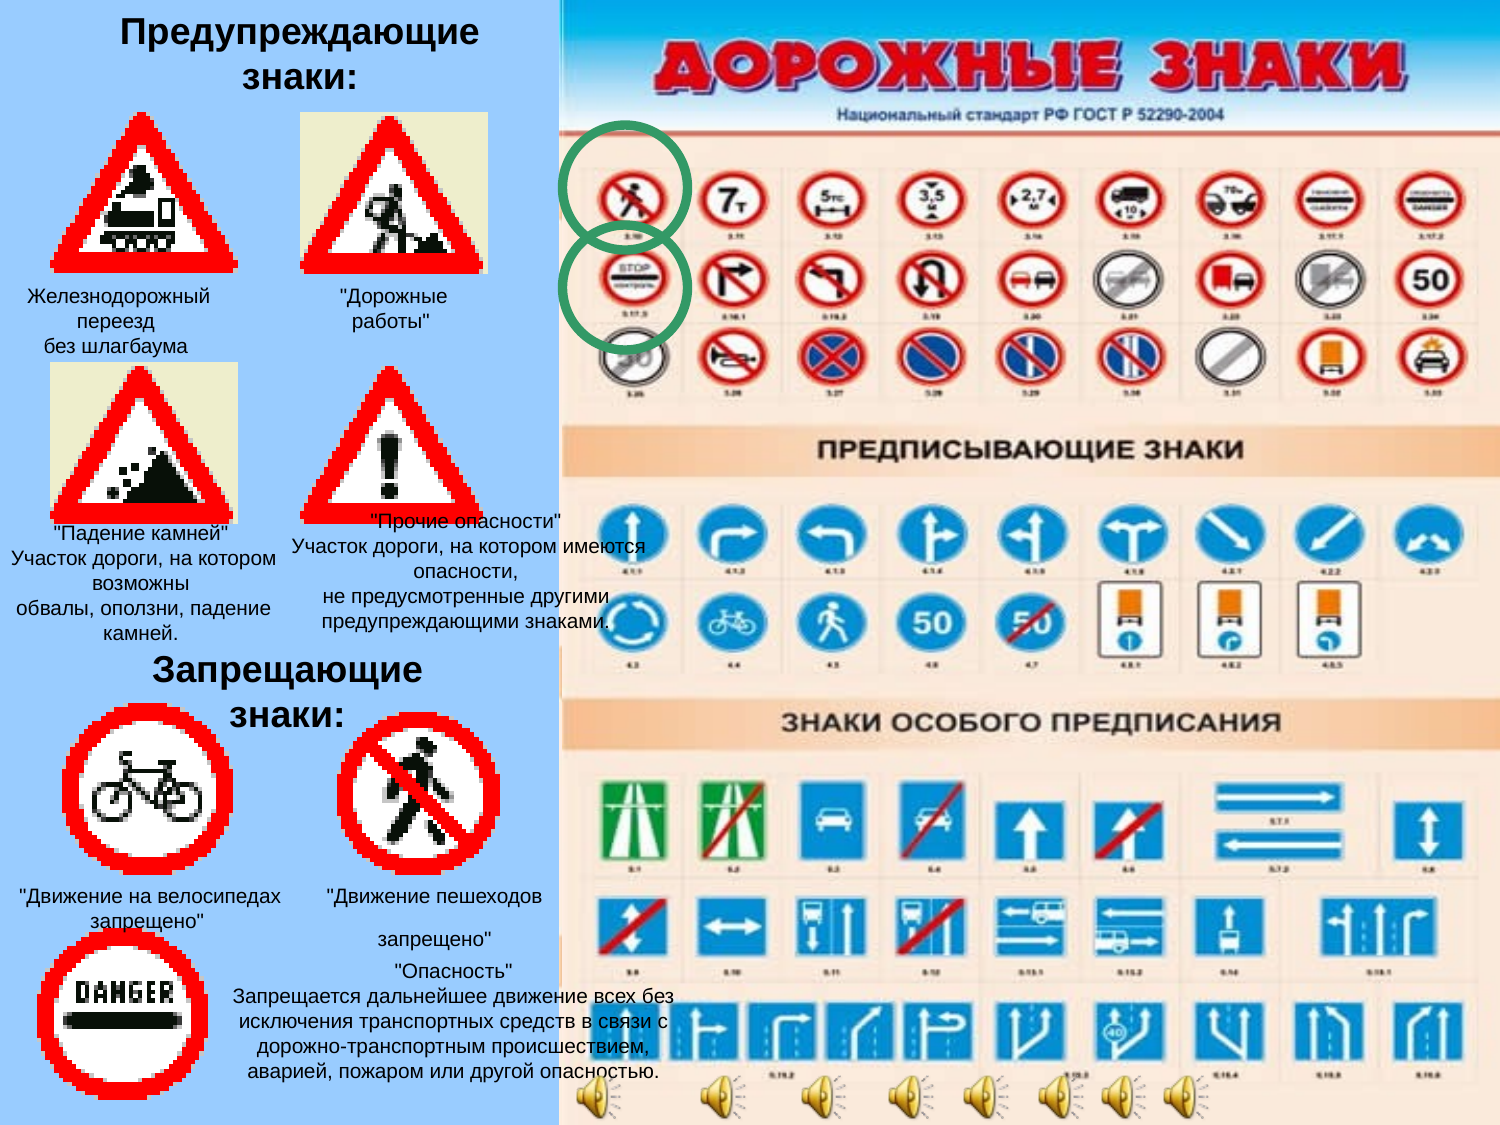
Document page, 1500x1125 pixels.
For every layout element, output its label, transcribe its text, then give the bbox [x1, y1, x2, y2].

picture [337, 712, 500, 875]
text_box "Опасность" Запрещается дальнейшее движение всех без исключения транспортных средств в связи с дорожно-транспортным происшествием, аварией, пожаром или другой опасностью. [212, 950, 700, 1090]
picture [300, 112, 488, 274]
text_box Железнодорожный переезд без шлагбаума [0, 275, 238, 365]
text_box "Падение камней" Участок дороги, на котором возможны обвалы, оползни, падение камней. [0, 512, 325, 653]
text_box "Дорожные работы" [300, 274, 488, 340]
text_box Запрещающие знаки: [75, 640, 500, 743]
text_box "Прочие опасности" Участок дороги, на котором имеются опасности, не предусмотренные другими предупреждающими знаками. [262, 500, 675, 640]
picture [300, 362, 488, 500]
text_box "Движение пешеходов запрещено" [249, 875, 625, 950]
picture [568, 244, 682, 345]
picture [50, 112, 238, 273]
picture [559, 205, 579, 270]
text_box "Движение на велосипедах запрещено" [0, 874, 338, 990]
picture [62, 699, 238, 874]
picture [597, 230, 653, 245]
picture [559, 0, 1500, 1125]
picture [37, 990, 213, 1100]
text_box Предупреждающие знаки: [87, 0, 513, 105]
picture [50, 365, 238, 512]
picture [568, 130, 682, 231]
